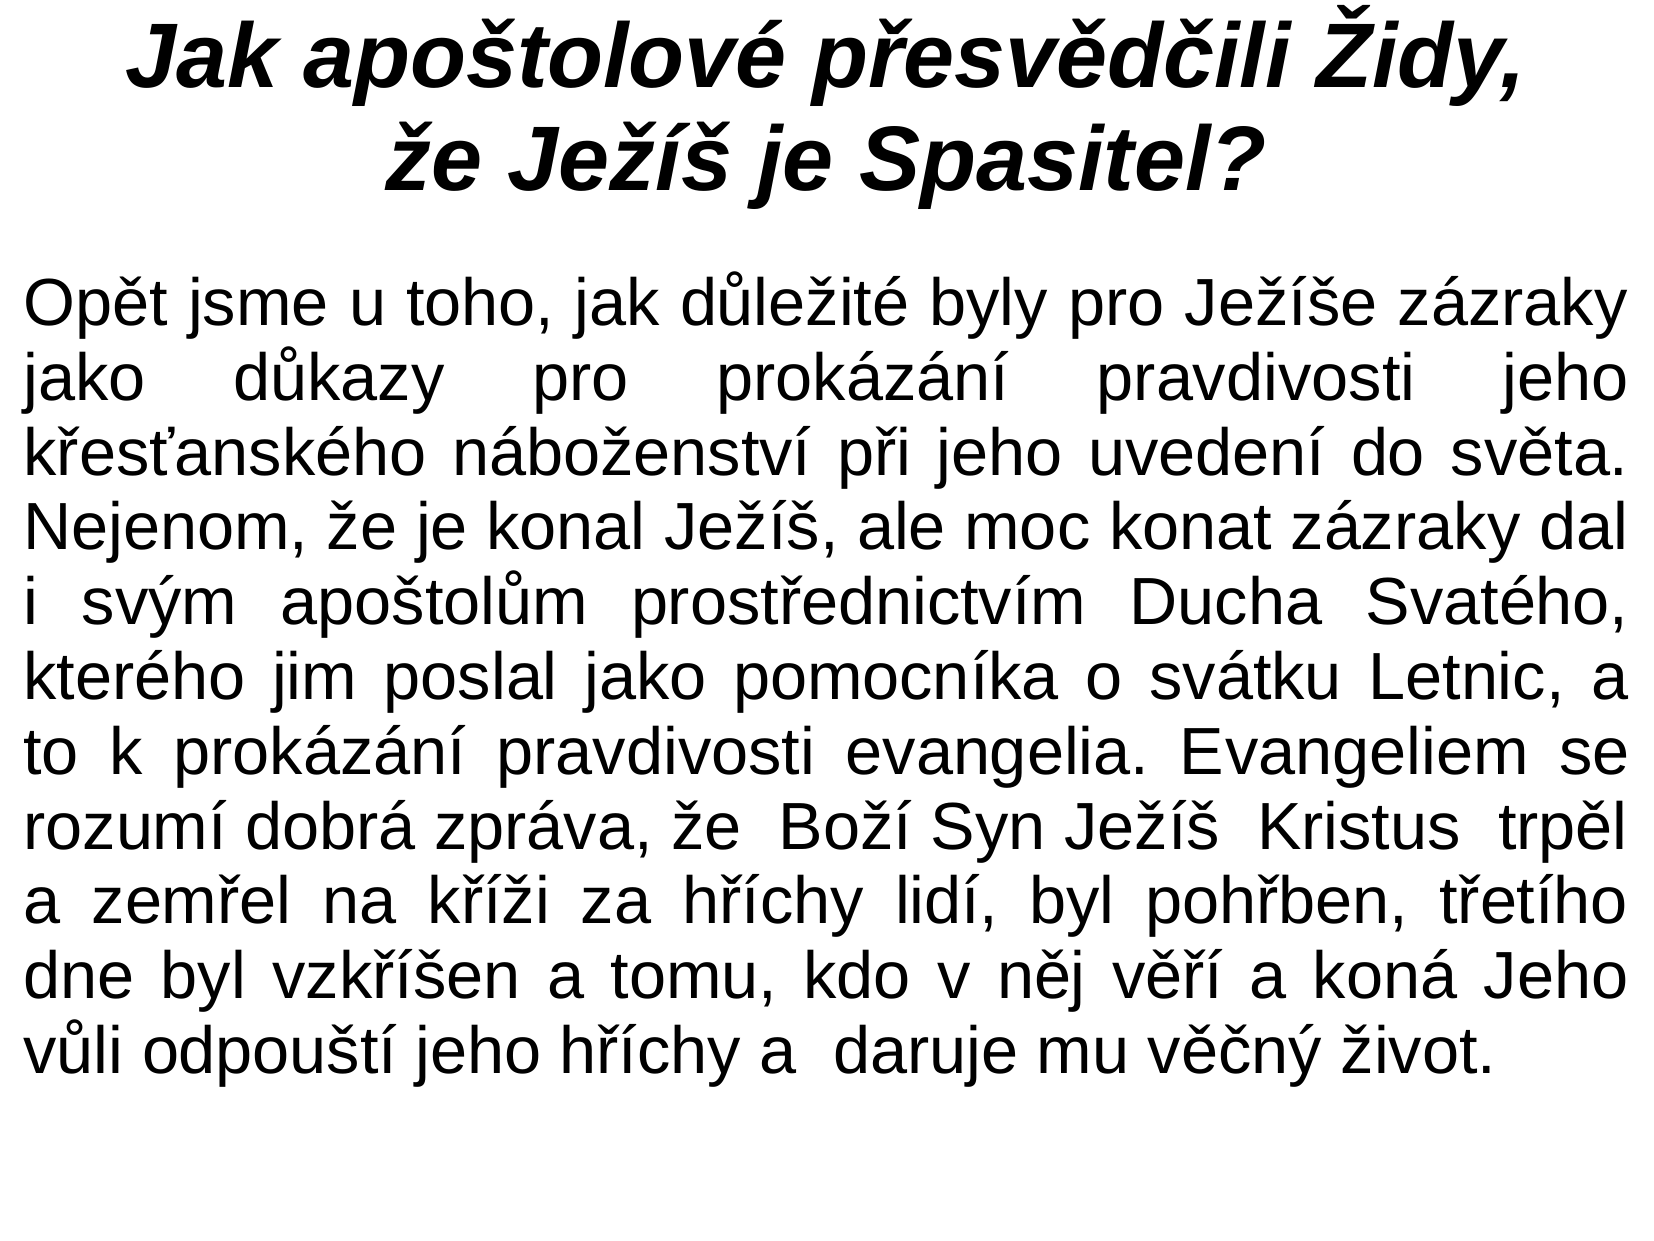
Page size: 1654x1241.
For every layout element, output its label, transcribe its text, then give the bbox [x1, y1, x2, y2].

subtitle Opět jsme u toho, jak důležité byly pro Ježíše zázraky jako důkazy pro prokázání pravdivosti jeho křesťanského náboženství při jeho uvedení do světa. Nejenom, že je konal Ježíš, ale moc konat zázraky dal i svým apoštolům prostřednictvím Ducha Svatého, kterého jim poslal jako pomocníka o svátku Letnic, a to k prokázání pravdivosti evangelia. Evangeliem se rozumí dobrá zpráva, že Boží Syn Ježíš Kristus trpěl a zemřel na kříži za hříchy lidí, byl pohřben, třetího dne byl vzkříšen a tomu, kdo v něj věří a koná Jeho vůli odpouští jeho hříchy a daruje mu věčný život. [23, 0, 1630, 1241]
